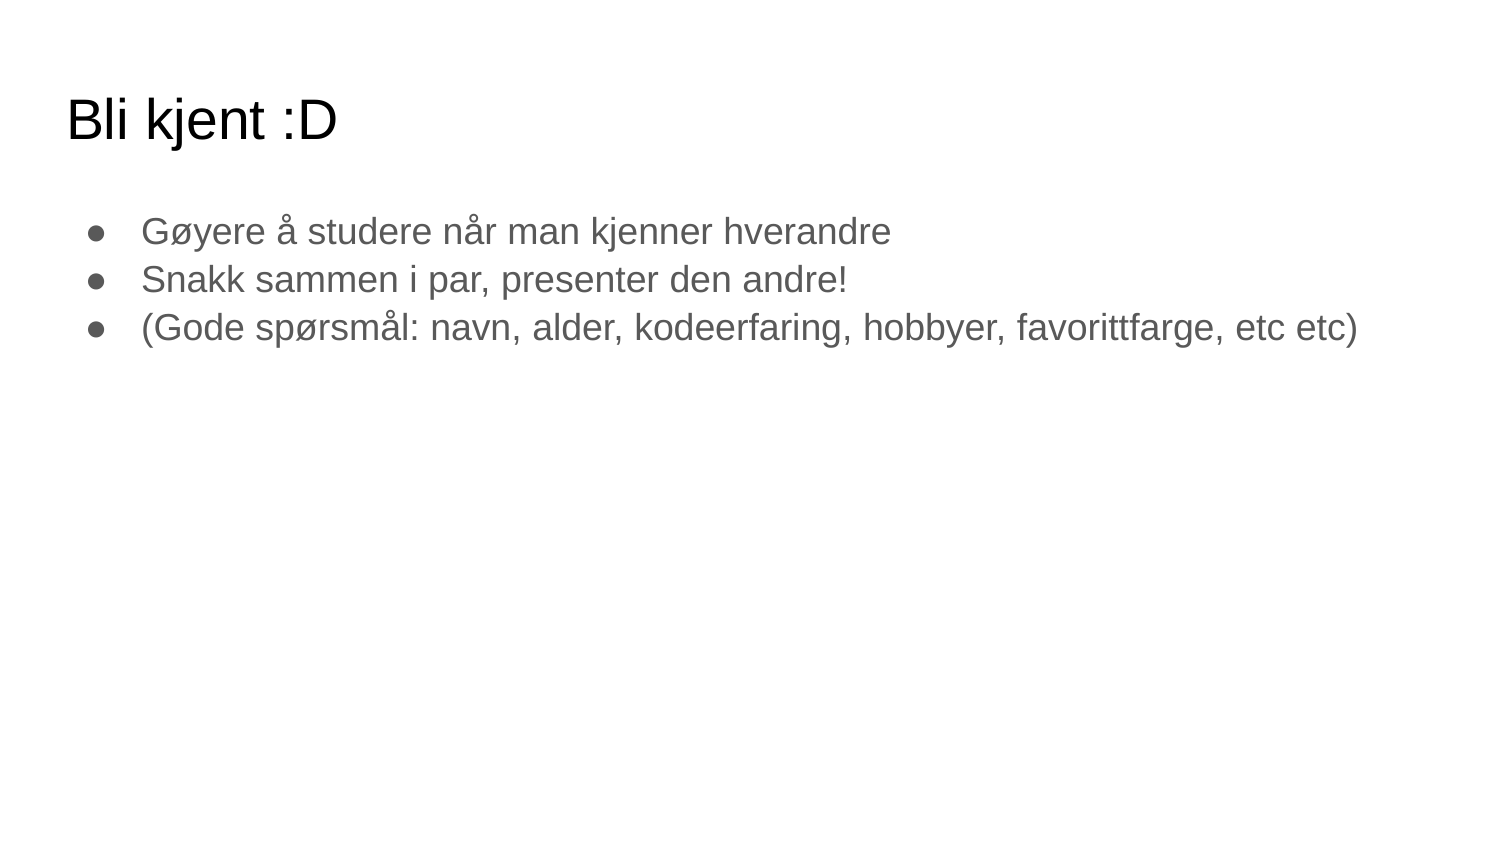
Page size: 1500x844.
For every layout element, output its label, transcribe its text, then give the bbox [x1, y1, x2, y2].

list Gøyere å studere når man kjenner hverandre Snakk sammen i par, presenter den andre! (Gode spørsmål: navn, alder, kodeerfaring, hobbyer, favorittfarge, etc etc) [51, 189, 1449, 750]
title Bli kjent :D [51, 72, 1449, 167]
